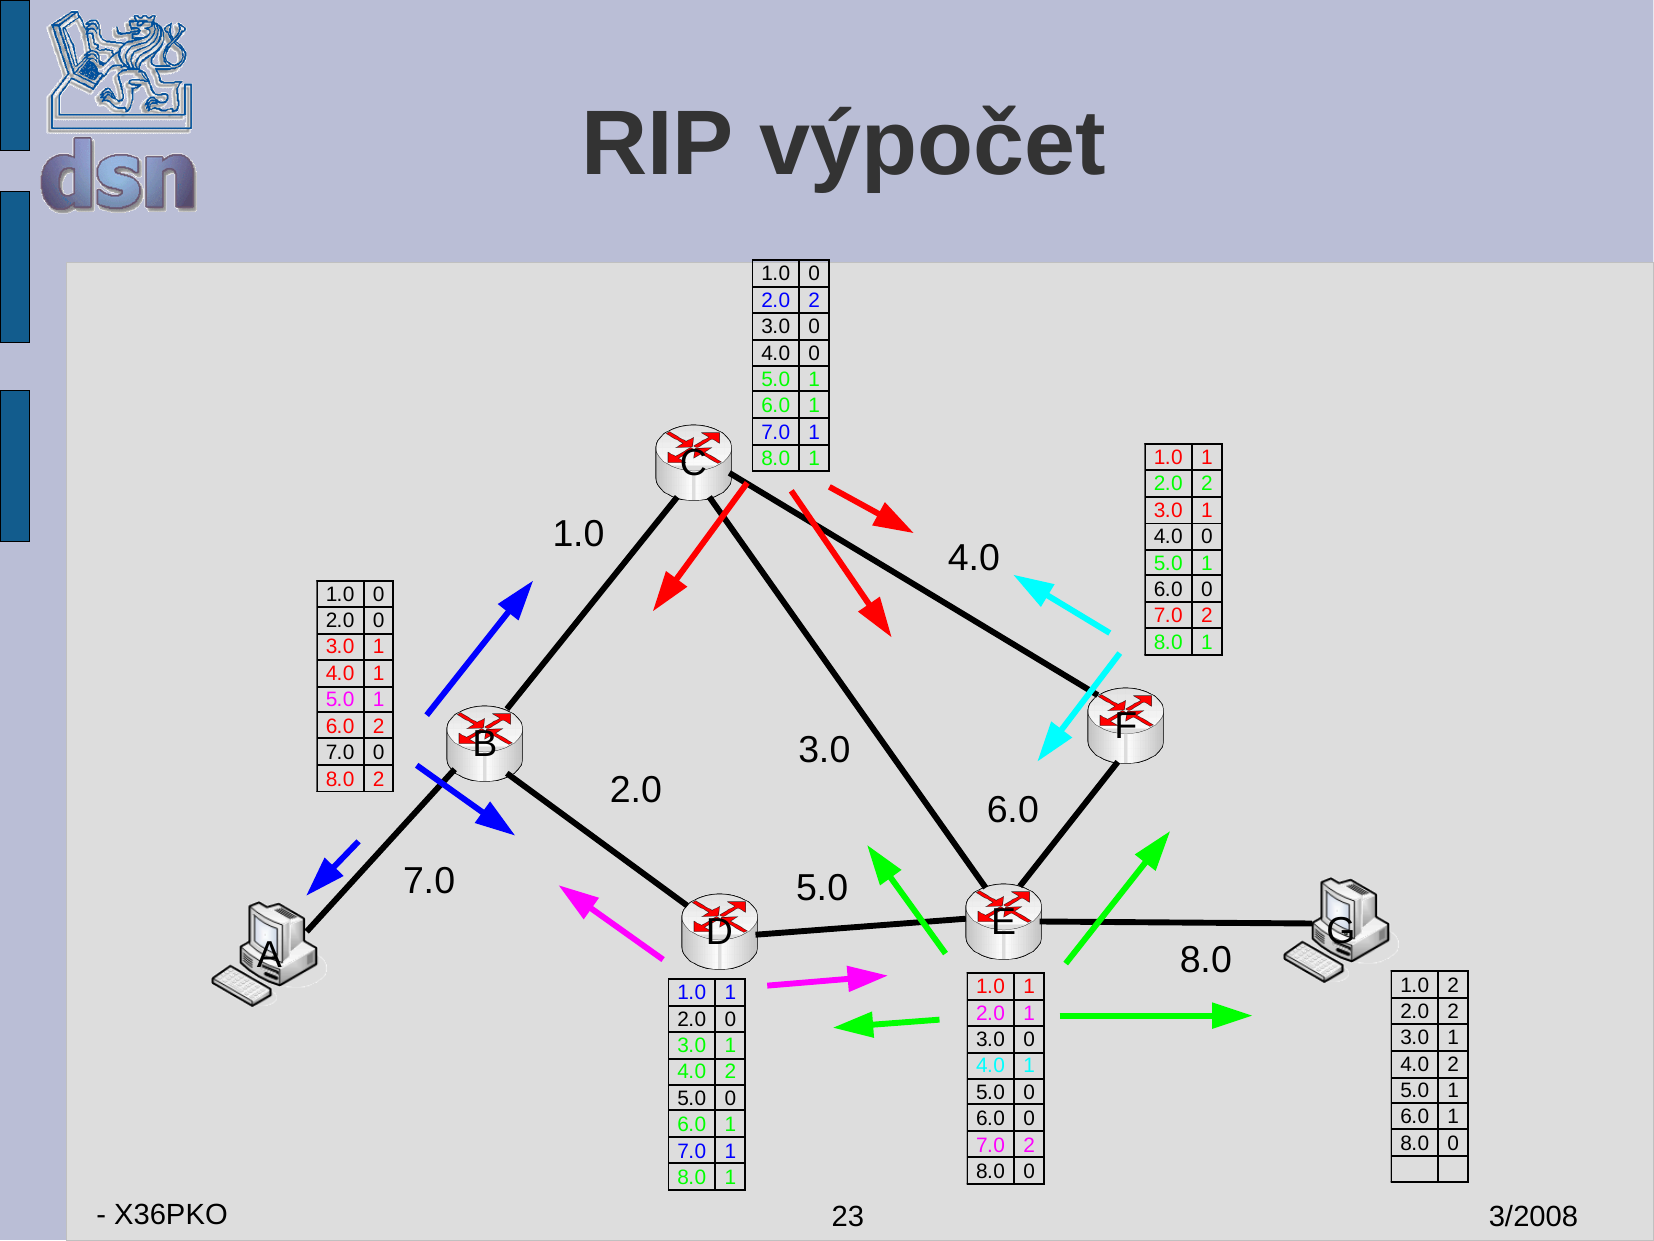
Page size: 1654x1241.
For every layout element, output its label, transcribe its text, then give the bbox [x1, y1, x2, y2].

picture [655, 424, 732, 501]
chart [1144, 443, 1224, 657]
picture [10, 10, 223, 230]
chart [1390, 970, 1470, 1185]
picture [446, 705, 523, 782]
chart [966, 972, 1046, 1187]
chart [668, 978, 747, 1192]
chart [752, 259, 831, 474]
picture [1283, 877, 1399, 983]
text_box 7.0 [388, 852, 471, 910]
chart [316, 580, 396, 794]
picture [211, 901, 327, 1007]
text_box 5.0 [781, 859, 864, 917]
text_box 6.0 [972, 781, 1054, 839]
text_box 3.0 [783, 721, 866, 779]
text_box 8.0 [1165, 930, 1247, 988]
text_box 4.0 [933, 528, 1015, 586]
picture [965, 883, 1042, 960]
text_box 2.0 [595, 760, 677, 818]
title RIP výpočet [210, 39, 1478, 247]
picture [681, 893, 758, 970]
text_box 1.0 [537, 505, 620, 563]
picture [1087, 687, 1164, 764]
